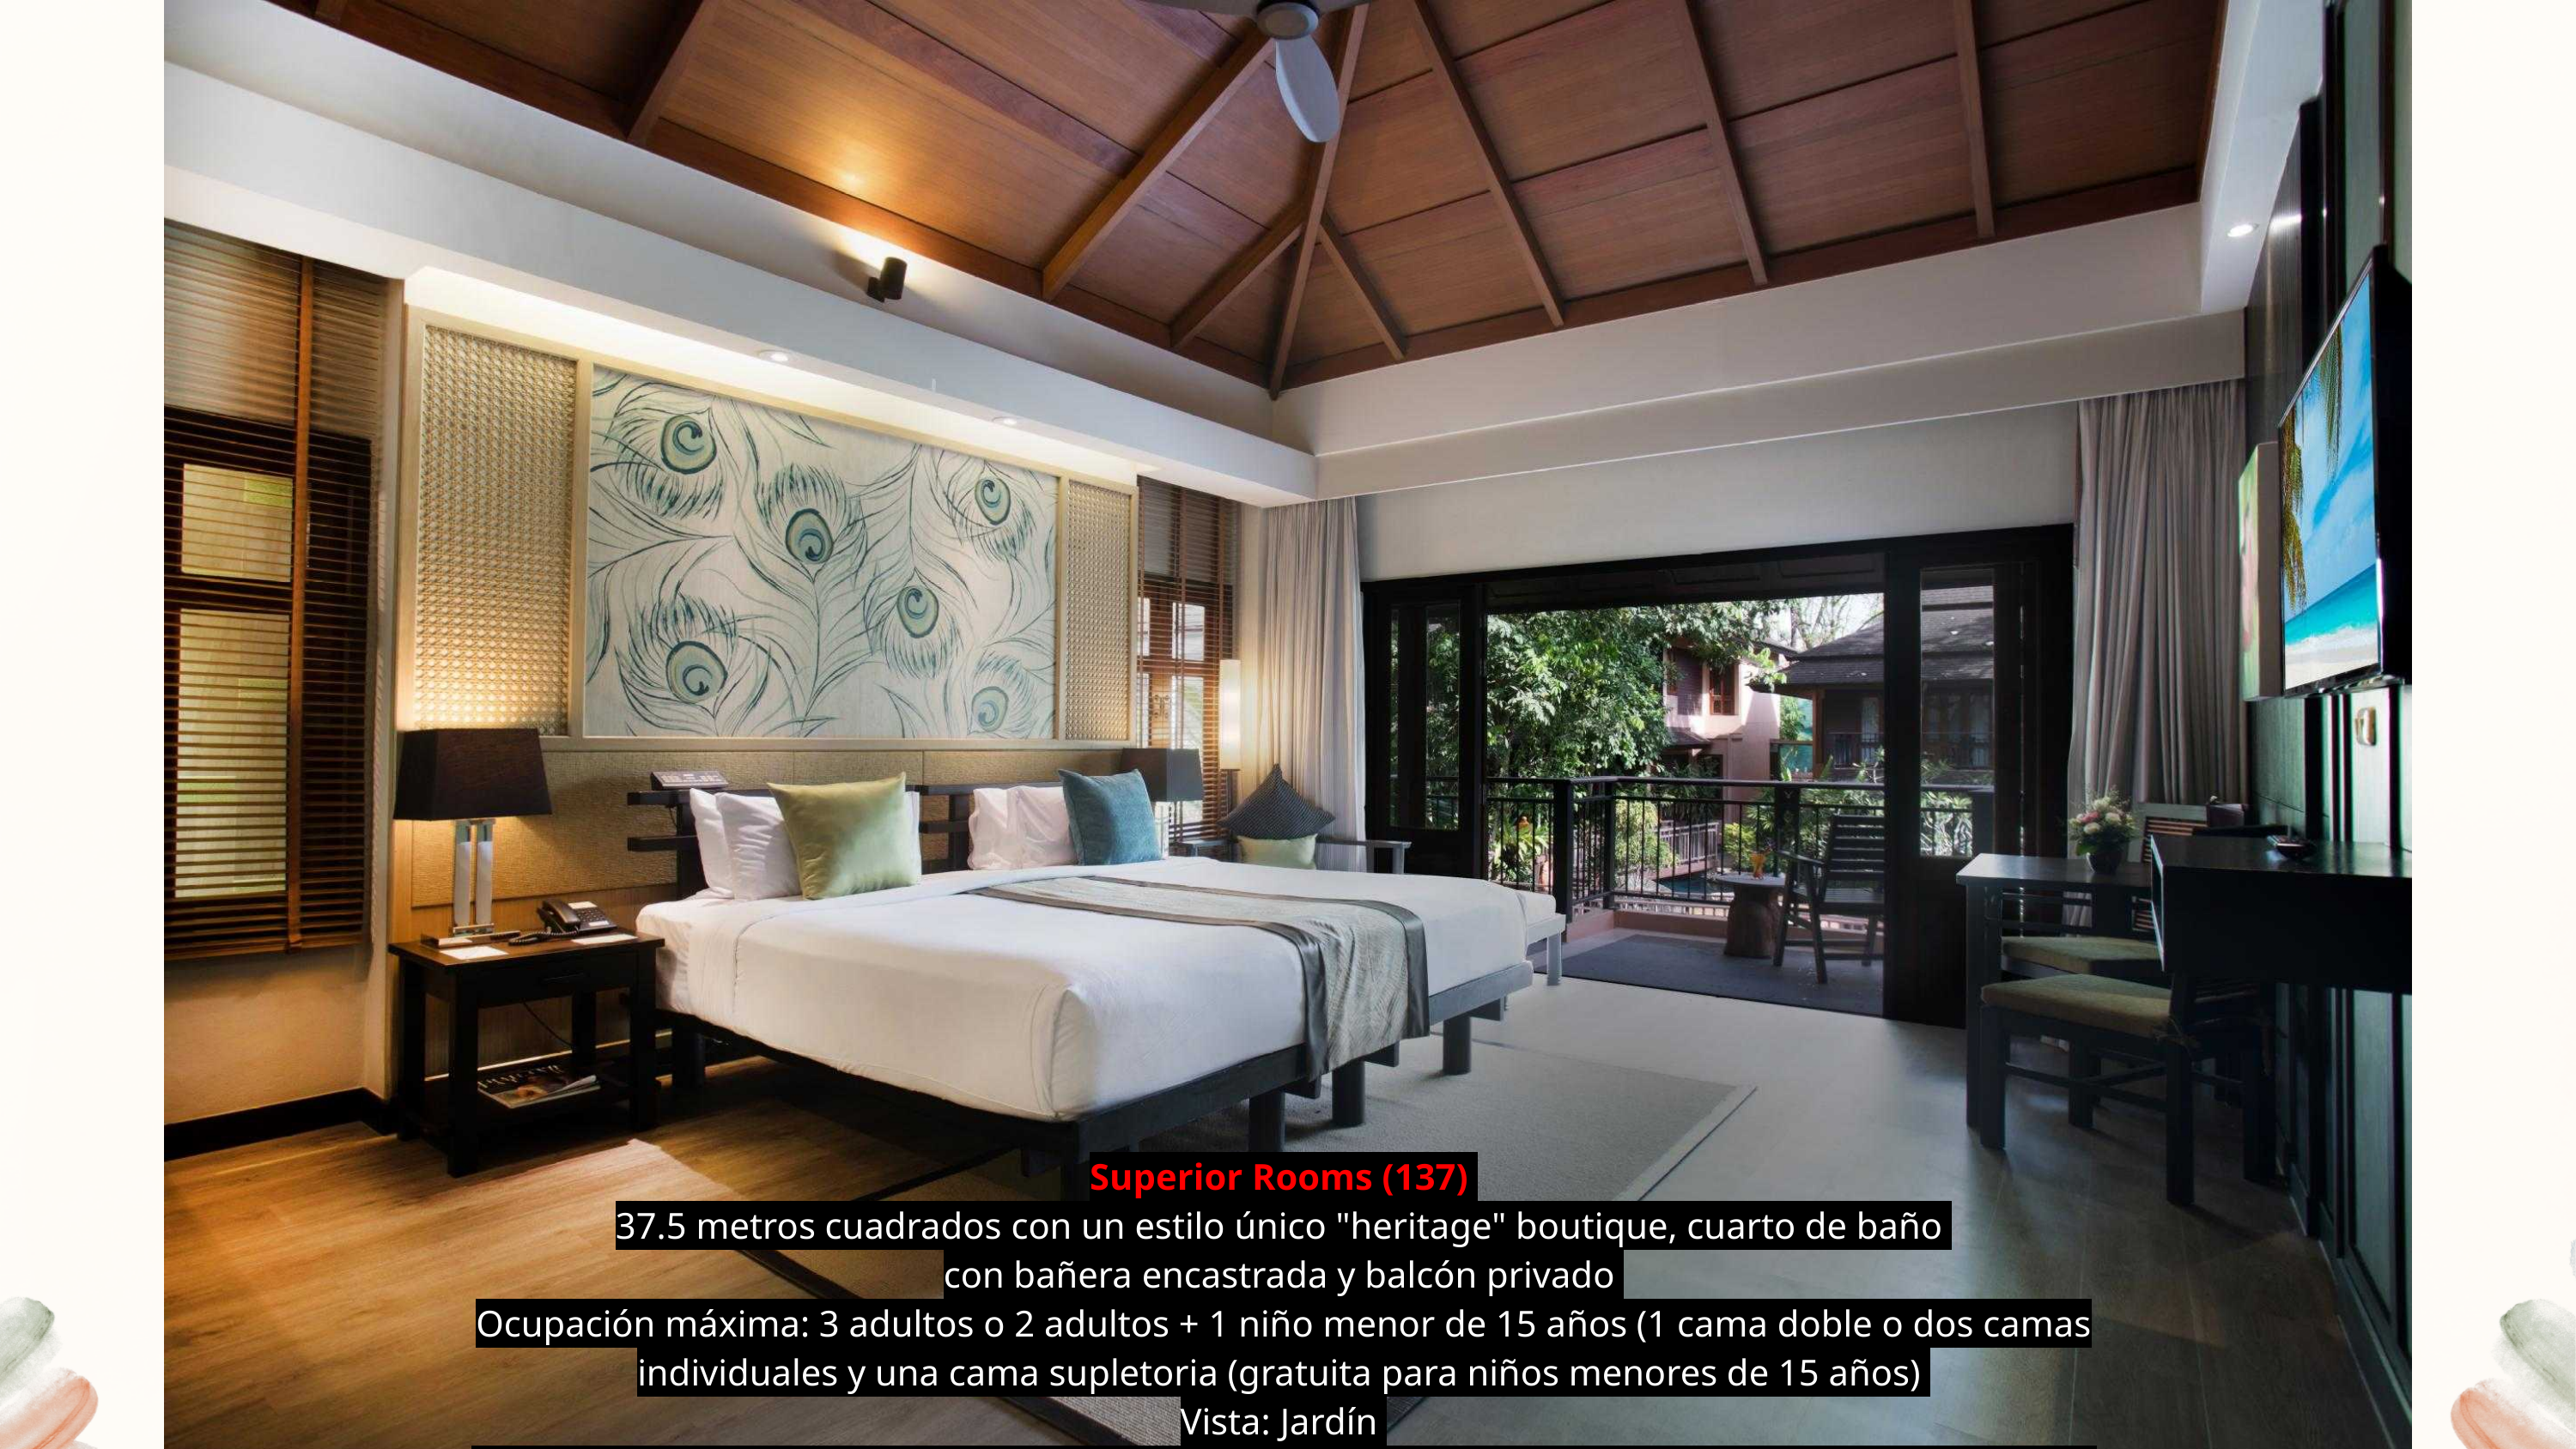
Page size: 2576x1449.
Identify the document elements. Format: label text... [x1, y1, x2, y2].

picture [0, 0, 2576, 1449]
text_box Superior Rooms (137) 37.5 metros cuadrados con un estilo único "heritage" boutique, cuarto de baño con bañera encastrada y balcón privado Ocupación máxima: 3 adultos o 2 adultos + 1 niño menor de 15 años (1 cama doble o dos camas individuales y una cama supletoria (gratuita para niños menores de 15 años) Vista: Jardín ***Garantizadas las habitaciones comunicadas para familias con 2 adultos y maximo 3 niños (los adolescentes de 15 a 18 años pagan suplemento)*** [407, 1145, 2160, 1449]
